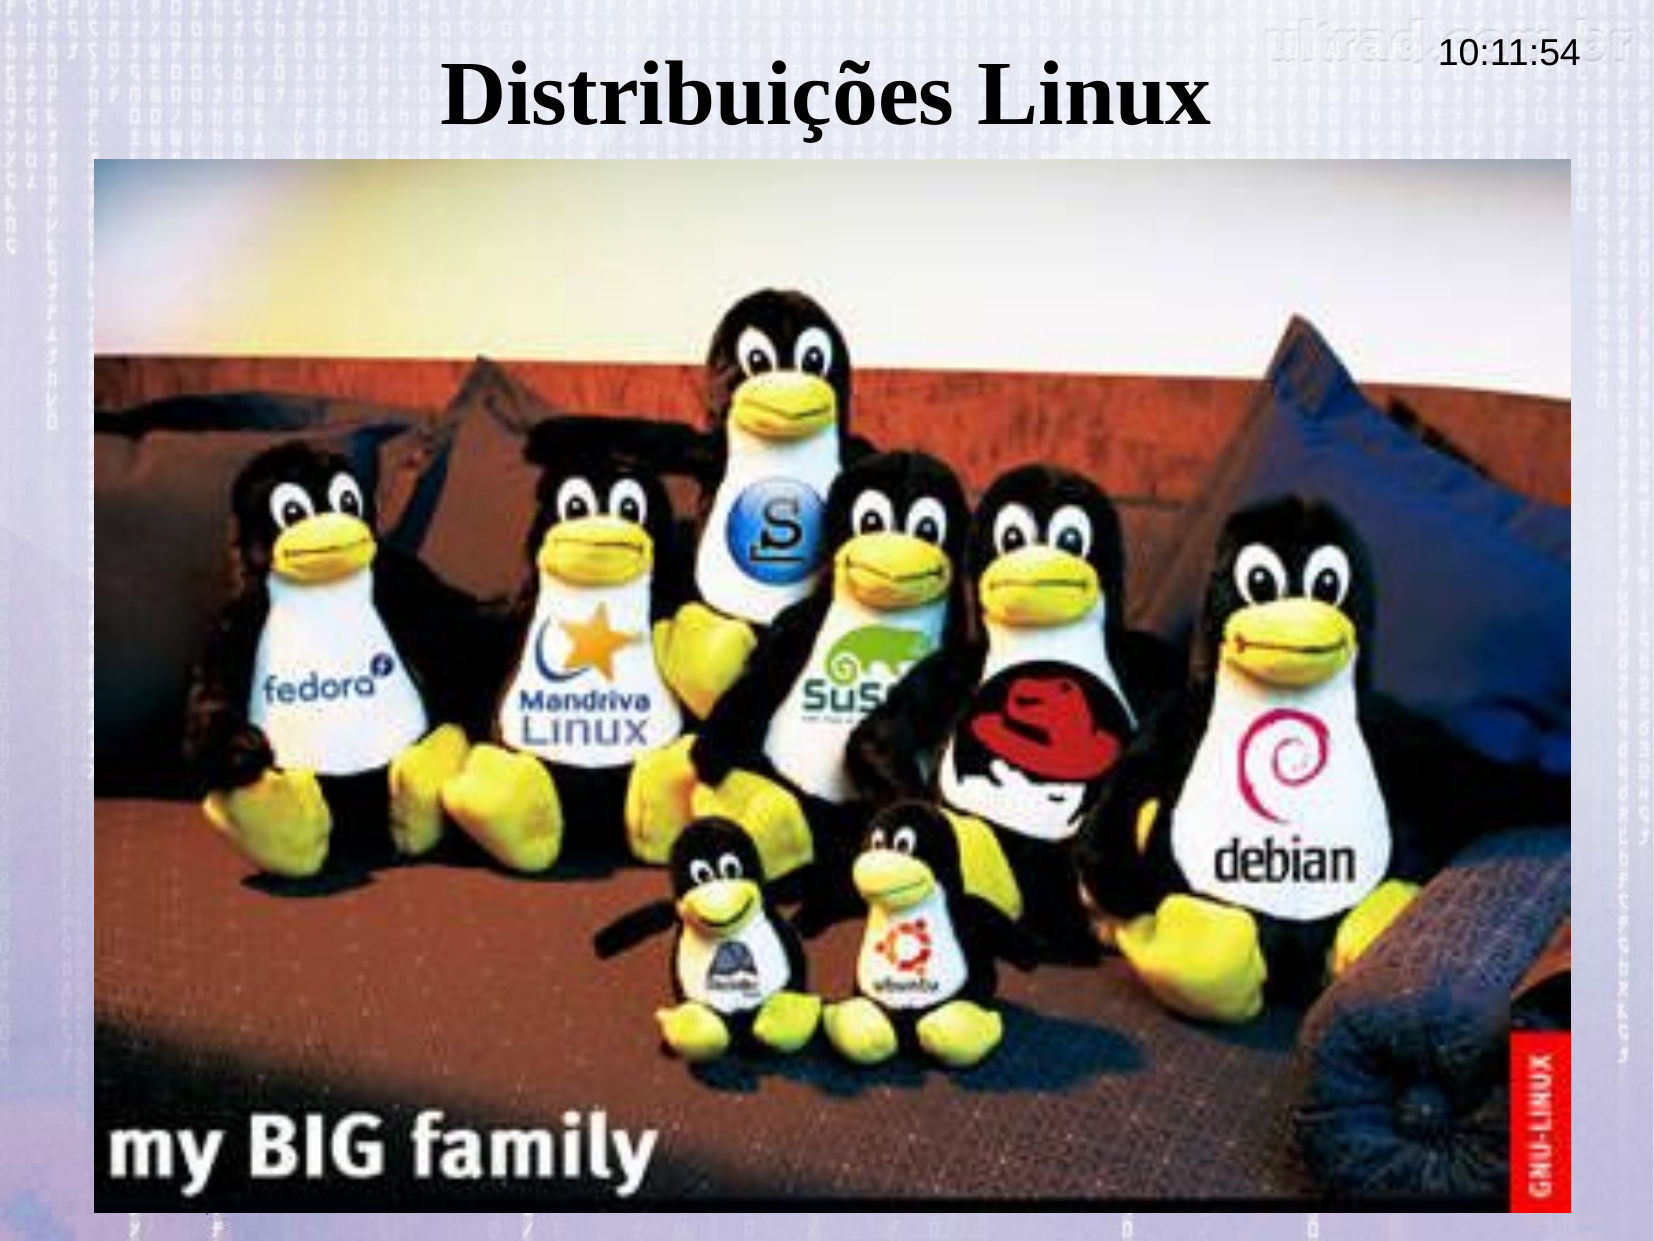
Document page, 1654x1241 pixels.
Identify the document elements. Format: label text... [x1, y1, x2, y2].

picture [0, 0, 1654, 1241]
text_box 10:53:39 [1423, 23, 1631, 94]
text_box Distribuições Linux [29, 35, 1625, 171]
